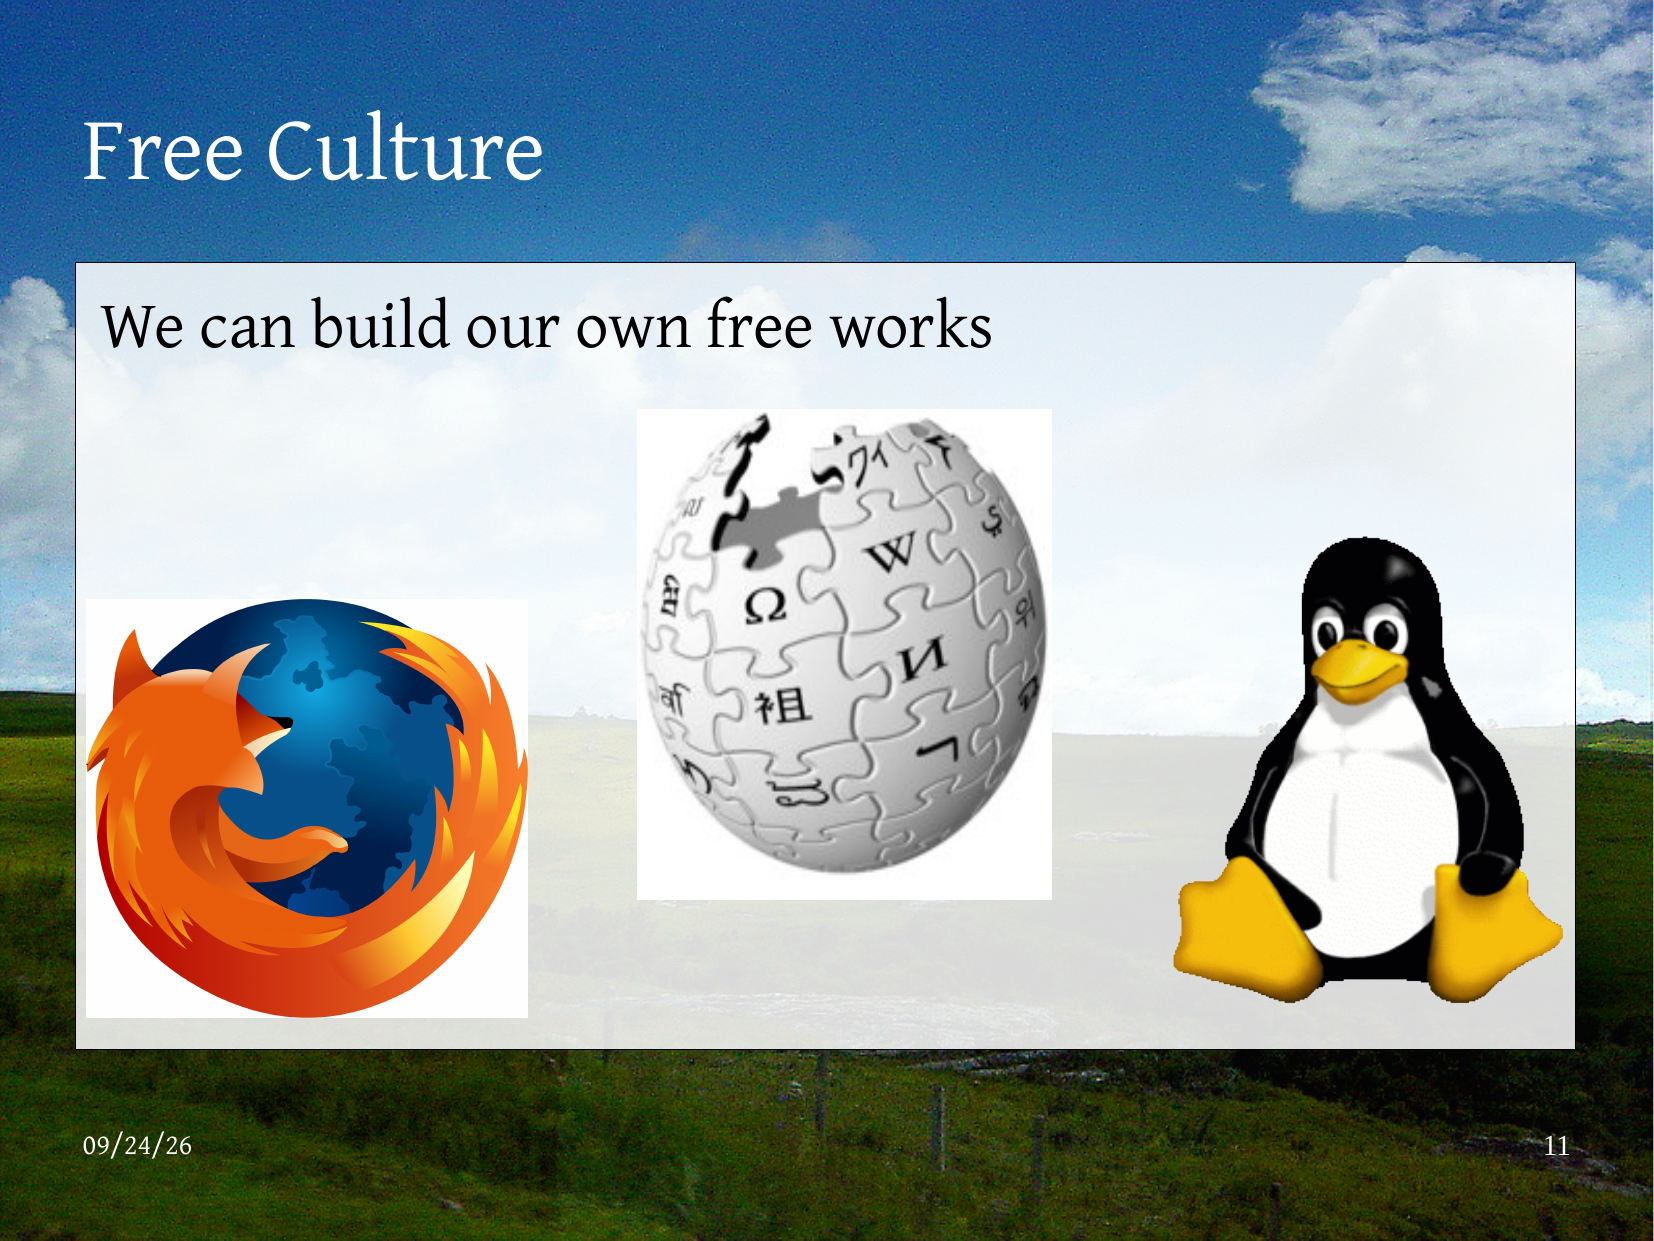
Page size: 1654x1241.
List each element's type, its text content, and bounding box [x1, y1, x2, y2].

title Free Culture [82, 56, 1571, 250]
list We can build our own free works [82, 290, 1571, 1094]
picture [0, 0, 1654, 1241]
